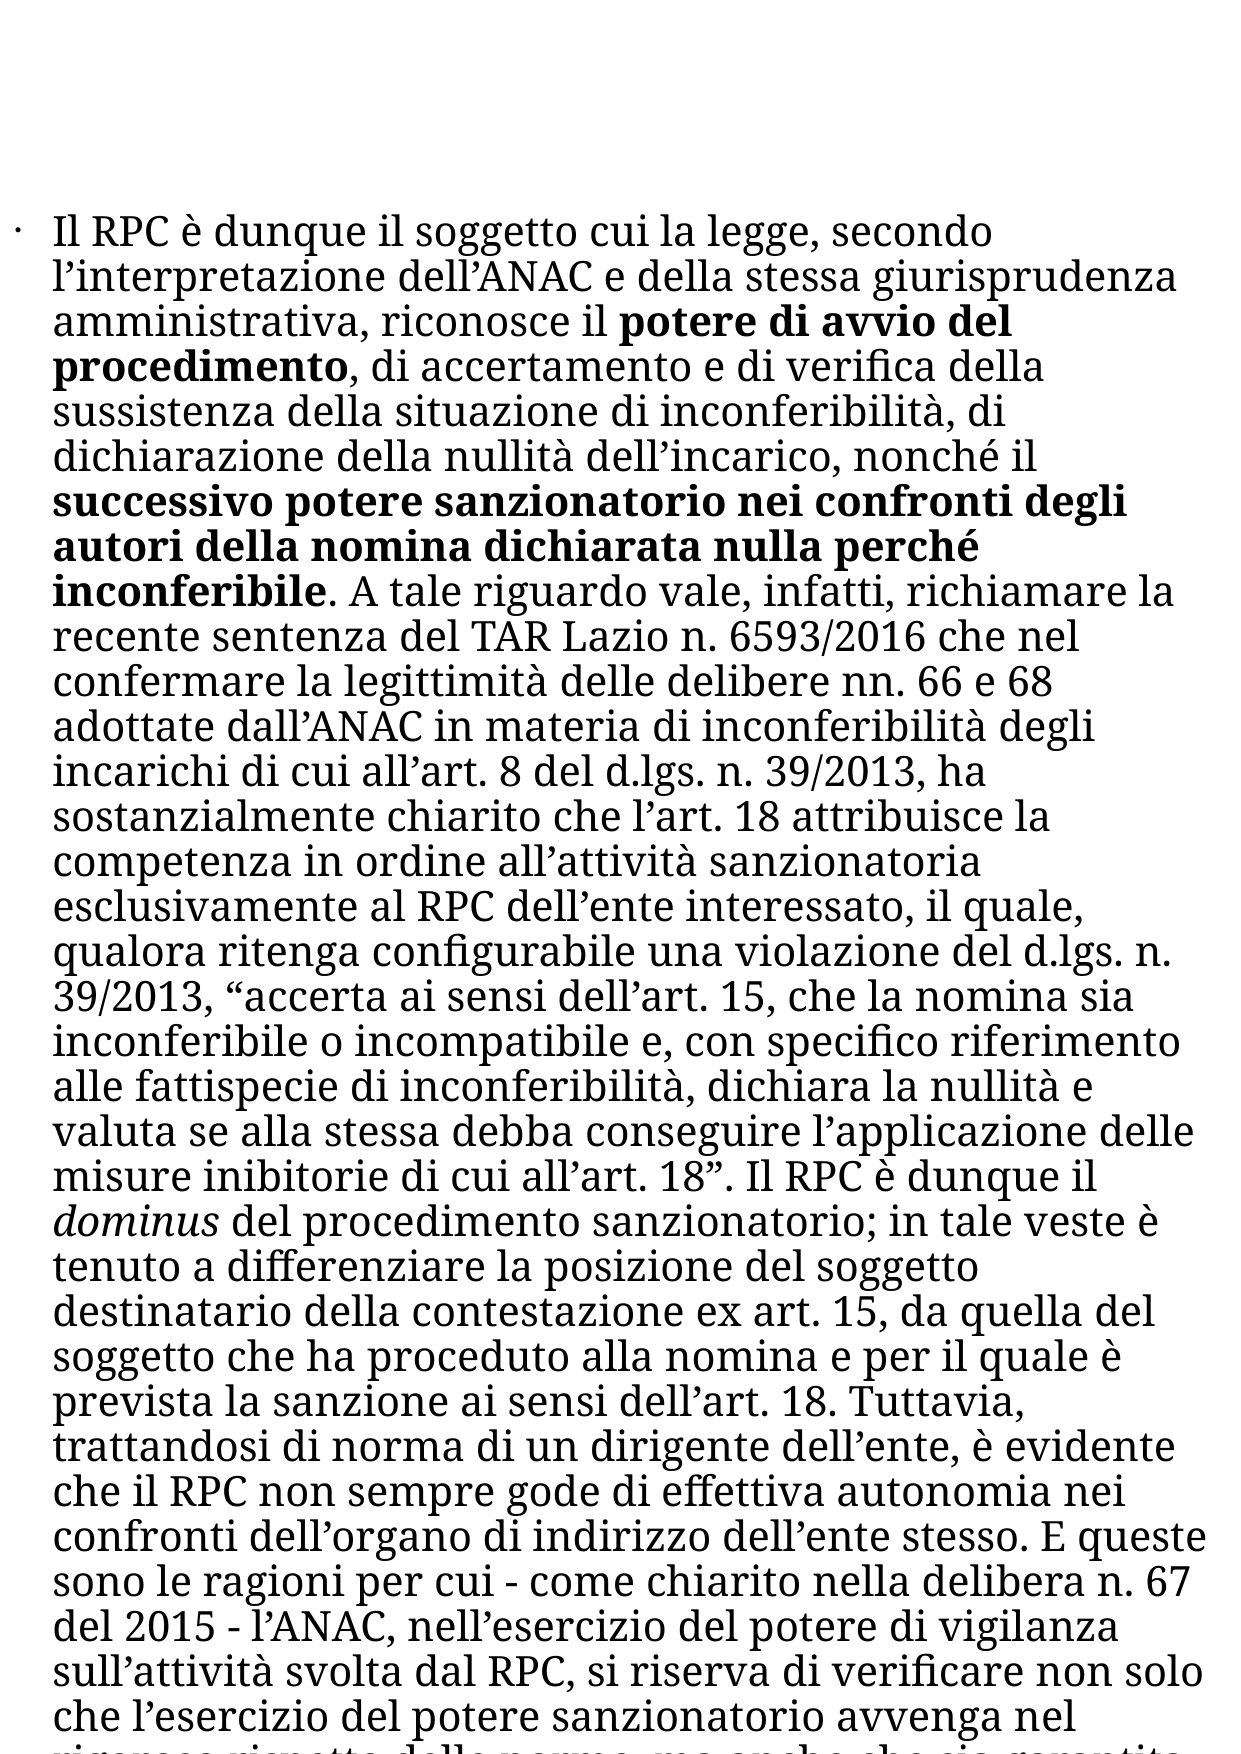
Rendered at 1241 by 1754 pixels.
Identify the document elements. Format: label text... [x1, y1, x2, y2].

list Il RPC è dunque il soggetto cui la legge, secondo l’interpretazione dell’ANAC e della stessa giurisprudenza amministrativa, riconosce il potere di avvio del procedimento, di accertamento e di verifica della sussistenza della situazione di inconferibilità, di dichiarazione della nullità dell’incarico, nonché il successivo potere sanzionatorio nei confronti degli autori della nomina dichiarata nulla perché inconferibile. A tale riguardo vale, infatti, richiamare la recente sentenza del TAR Lazio n. 6593/2016 che nel confermare la legittimità delle delibere nn. 66 e 68 adottate dall’ANAC in materia di inconferibilità degli incarichi di cui all’art. 8 del d.lgs. n. 39/2013, ha sostanzialmente chiarito che l’art. 18 attribuisce la competenza in ordine all’attività sanzionatoria esclusivamente al RPC dell’ente interessato, il quale, qualora ritenga configurabile una violazione del d.lgs. n. 39/2013, “accerta ai sensi dell’art. 15, che la nomina sia inconferibile o incompatibile e, con specifico riferimento alle fattispecie di inconferibilità, dichiara la nullità e valuta se alla stessa debba conseguire l’applicazione delle misure inibitorie di cui all’art. 18”. Il RPC è dunque il dominus del procedimento sanzionatorio; in tale veste è tenuto a differenziare la posizione del soggetto destinatario della contestazione ex art. 15, da quella del soggetto che ha proceduto alla nomina e per il quale è prevista la sanzione ai sensi dell’art. 18. Tuttavia, trattandosi di norma di un dirigente dell’ente, è evidente che il RPC non sempre gode di effettiva autonomia nei confronti dell’organo di indirizzo dell’ente stesso. E queste sono le ragioni per cui - come chiarito nella delibera n. 67 del 2015 - l’ANAC, nell’esercizio del potere di vigilanza sull’attività svolta dal RPC, si riserva di verificare non solo che l’esercizio del potere sanzionatorio avvenga nel rigoroso rispetto delle norme, ma anche che sia garantita al responsabile la massima autonomia e [0, 202, 1224, 1600]
